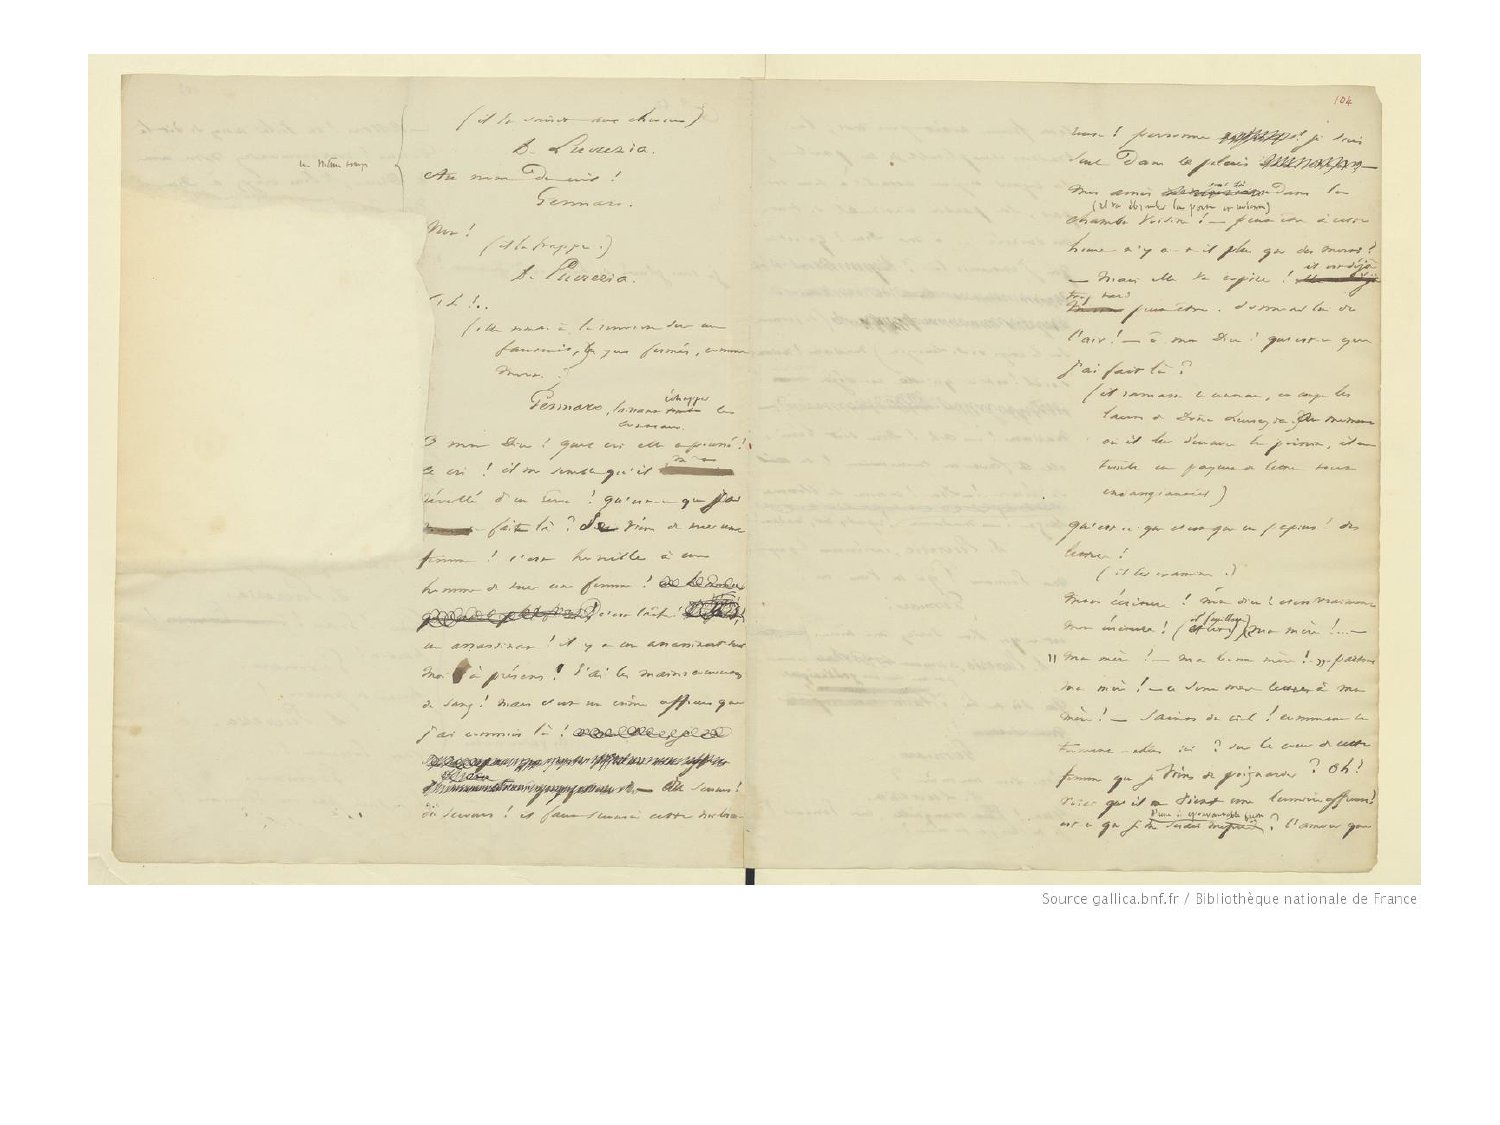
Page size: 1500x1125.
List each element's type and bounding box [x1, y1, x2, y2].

picture [88, 54, 1421, 911]
title [75, 45, 1425, 233]
